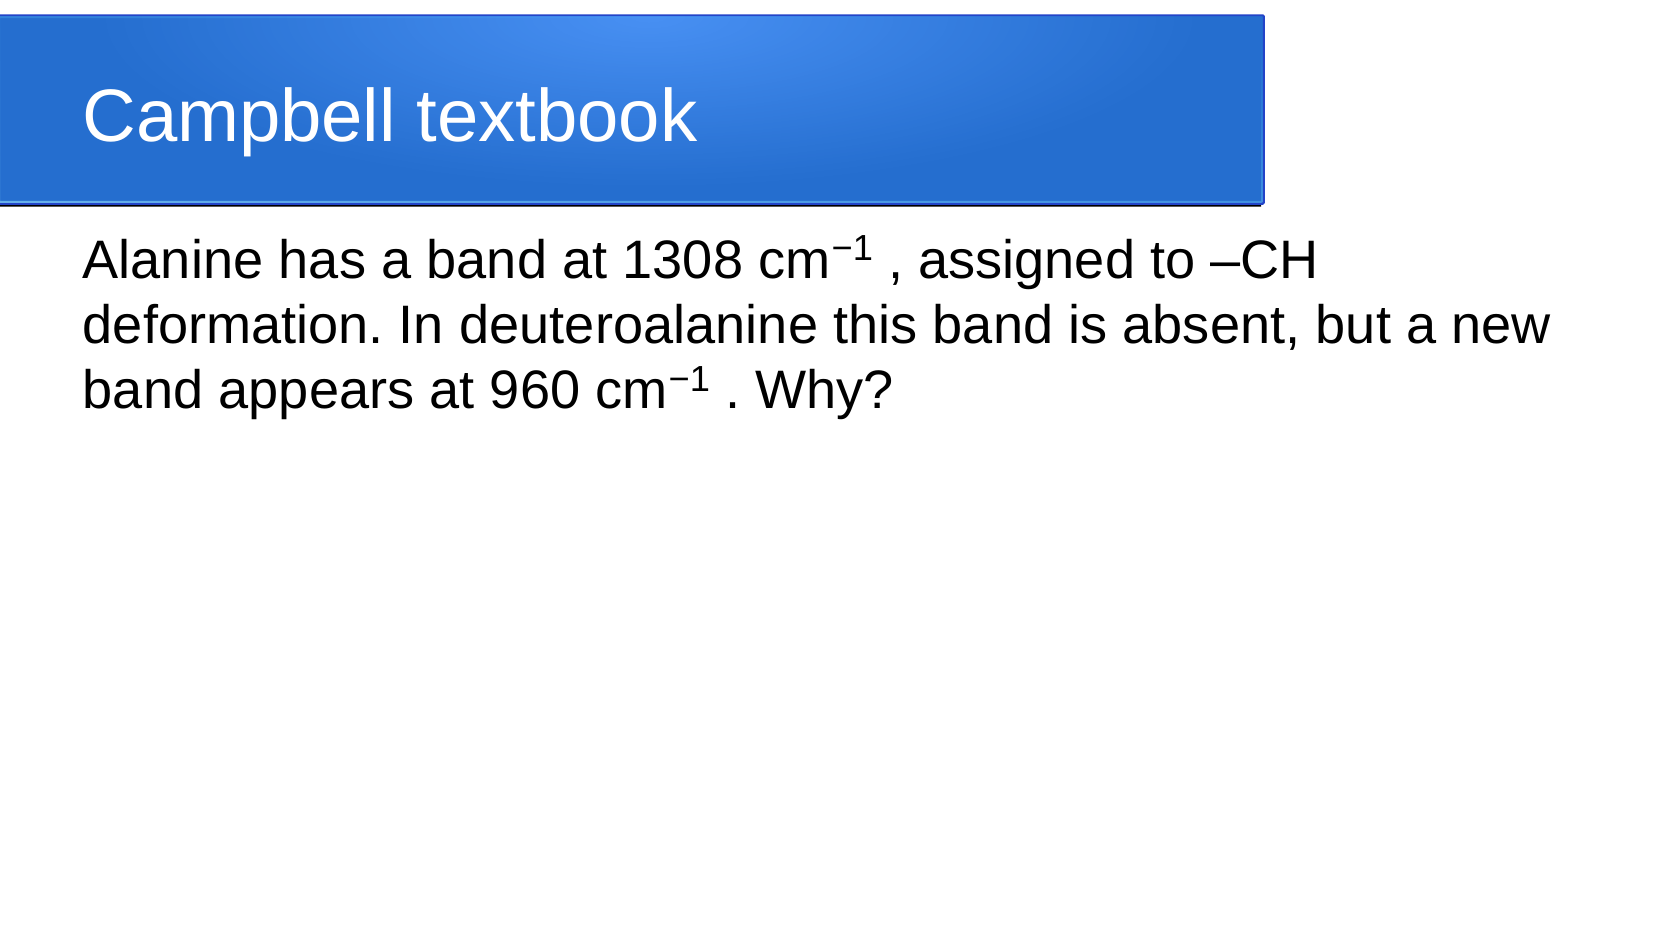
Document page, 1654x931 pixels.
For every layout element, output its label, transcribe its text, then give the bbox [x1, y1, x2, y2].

list Alanine has a band at 1308 cm−1 , assigned to –CH deformation. In deuteroalanine this band is absent, but a new band appears at 960 cm−1 . Why? [82, 224, 1571, 764]
title Campbell textbook [82, 35, 1235, 189]
